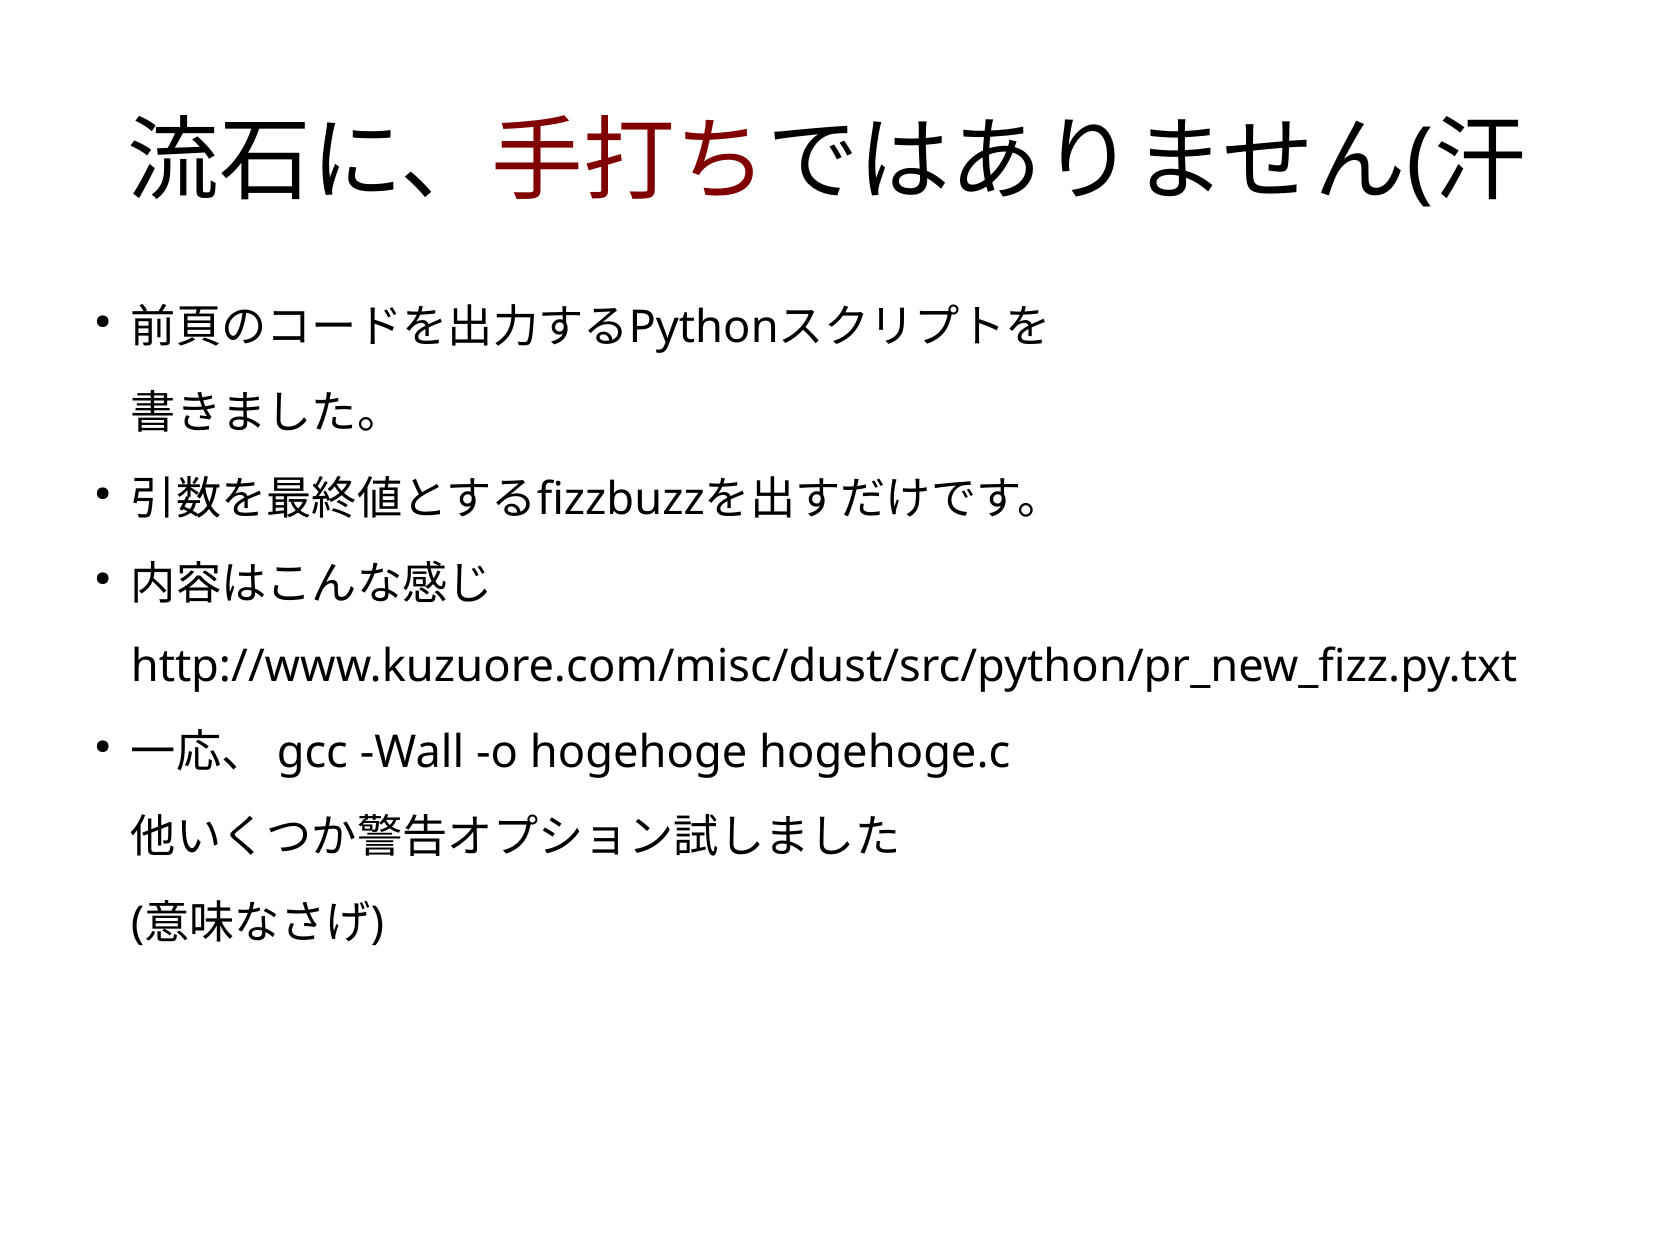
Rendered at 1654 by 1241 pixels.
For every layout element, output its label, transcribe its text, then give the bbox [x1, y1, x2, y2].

list 前頁のコードを出力するPythonスクリプトを 書きました。 引数を最終値とするfizzbuzzを出すだけです。 内容はこんな感じ http://www.kuzuore.com/misc/dust/src/python/pr_new_fizz.py.txt 一応、 gcc -Wall -o hogehoge hogehoge.c 他いくつか警告オプション試しました (意味なさげ) [82, 290, 1538, 1010]
title 流石に、手打ちではありません(汗 [82, 49, 1571, 257]
